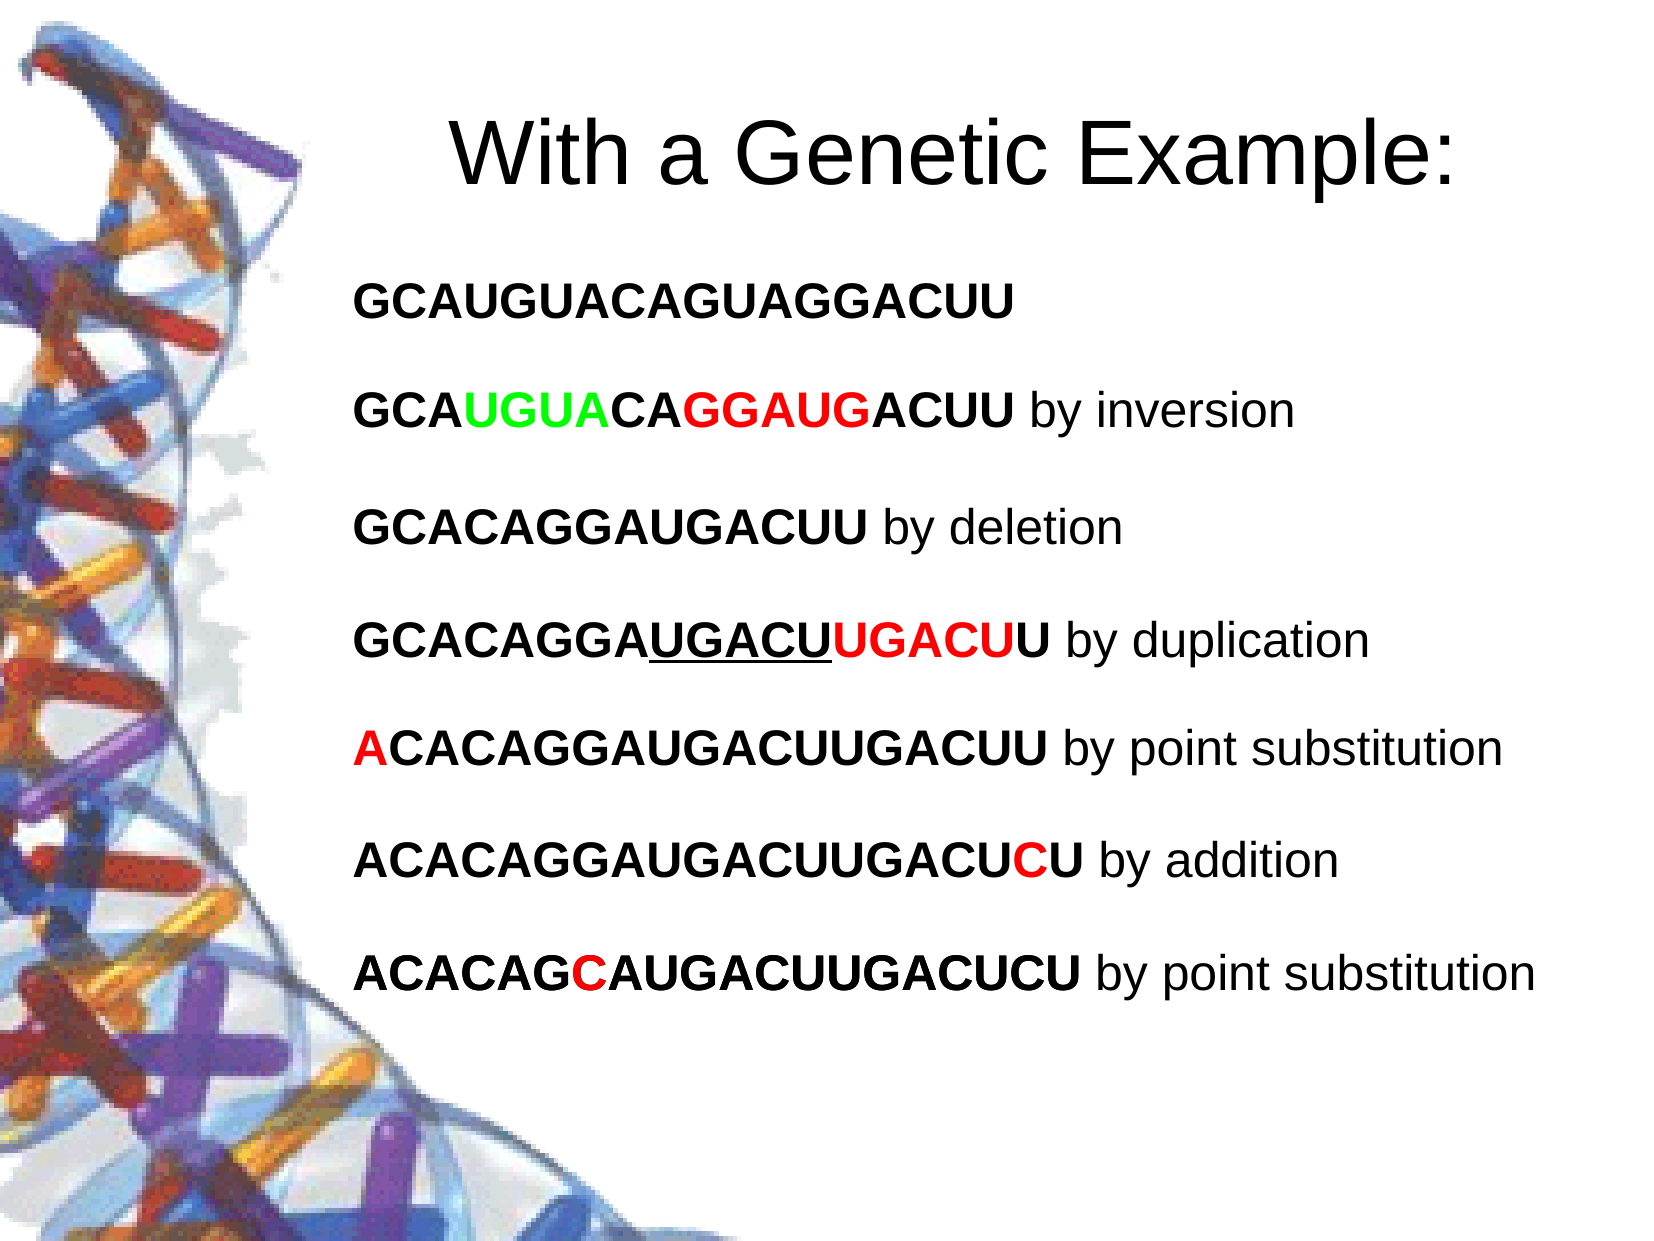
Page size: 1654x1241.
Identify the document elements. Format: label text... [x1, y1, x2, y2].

text_box ACACAGGAUGACUUGACUCU by addition [337, 825, 1576, 898]
text_box GCACAGGAUGACUUGACUU by duplication [337, 604, 1576, 677]
text_box GCACAGGAUGACUU by deletion [337, 491, 1576, 564]
text_box GCAUGUACAGGAUGACUU by inversion [337, 375, 1576, 448]
text_box ACACAGGAUGACUUGACUU by point substitution [337, 712, 1576, 785]
text_box GCAUGUACAGUAGGACUU [337, 265, 1576, 338]
title With a Genetic Example: [337, 49, 1571, 257]
text_box ACACAGCAUGACUUGACUCU by point substitution [337, 937, 1576, 1010]
picture [0, 0, 1654, 1241]
